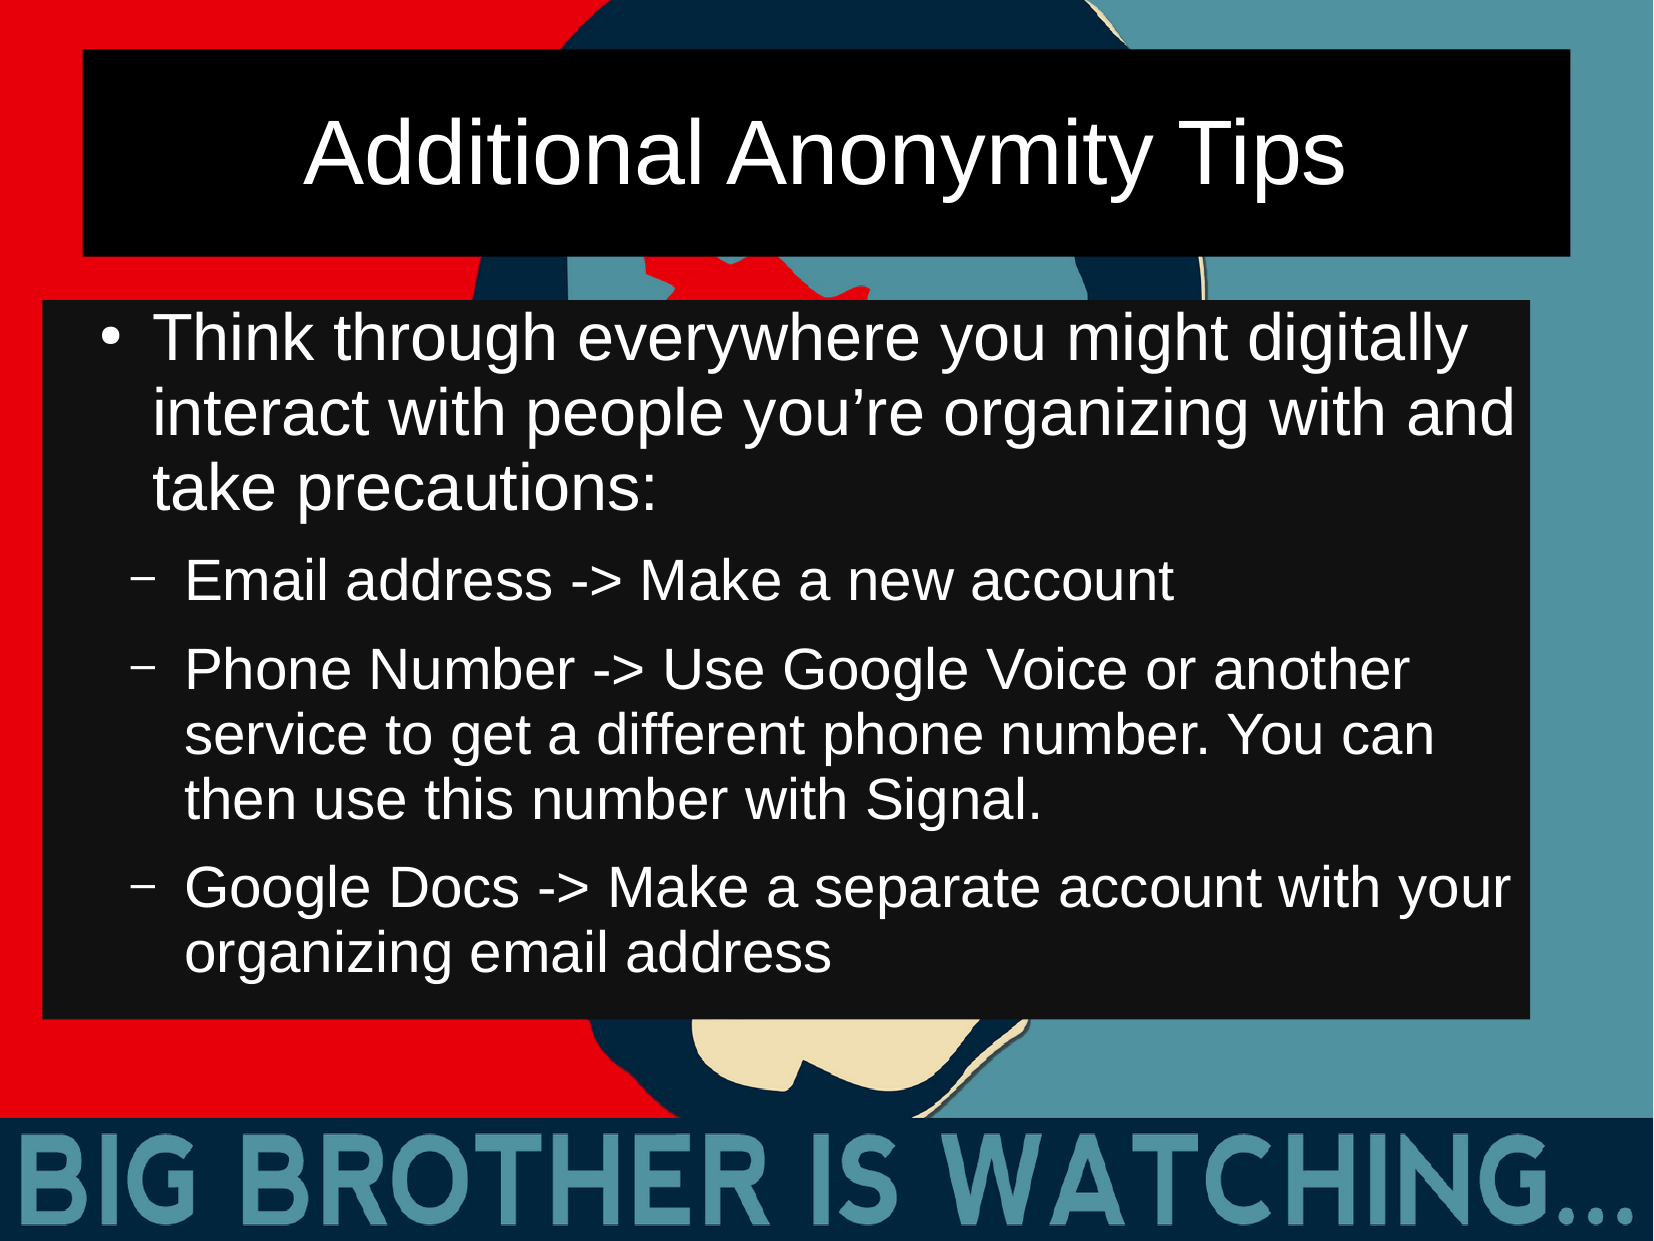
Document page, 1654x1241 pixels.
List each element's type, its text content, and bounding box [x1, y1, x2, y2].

picture [0, 0, 1654, 1241]
title Additional Anonymity Tips [82, 49, 1571, 257]
list Think through everywhere you might digitally interact with people you’re organizing with and take precautions: Email address -> Make a new account Phone Number -> Use Google Voice or another service to get a different phone number. You can then use this number with Signal. Google Docs -> Make a separate account with your organizing email address [42, 300, 1531, 1020]
